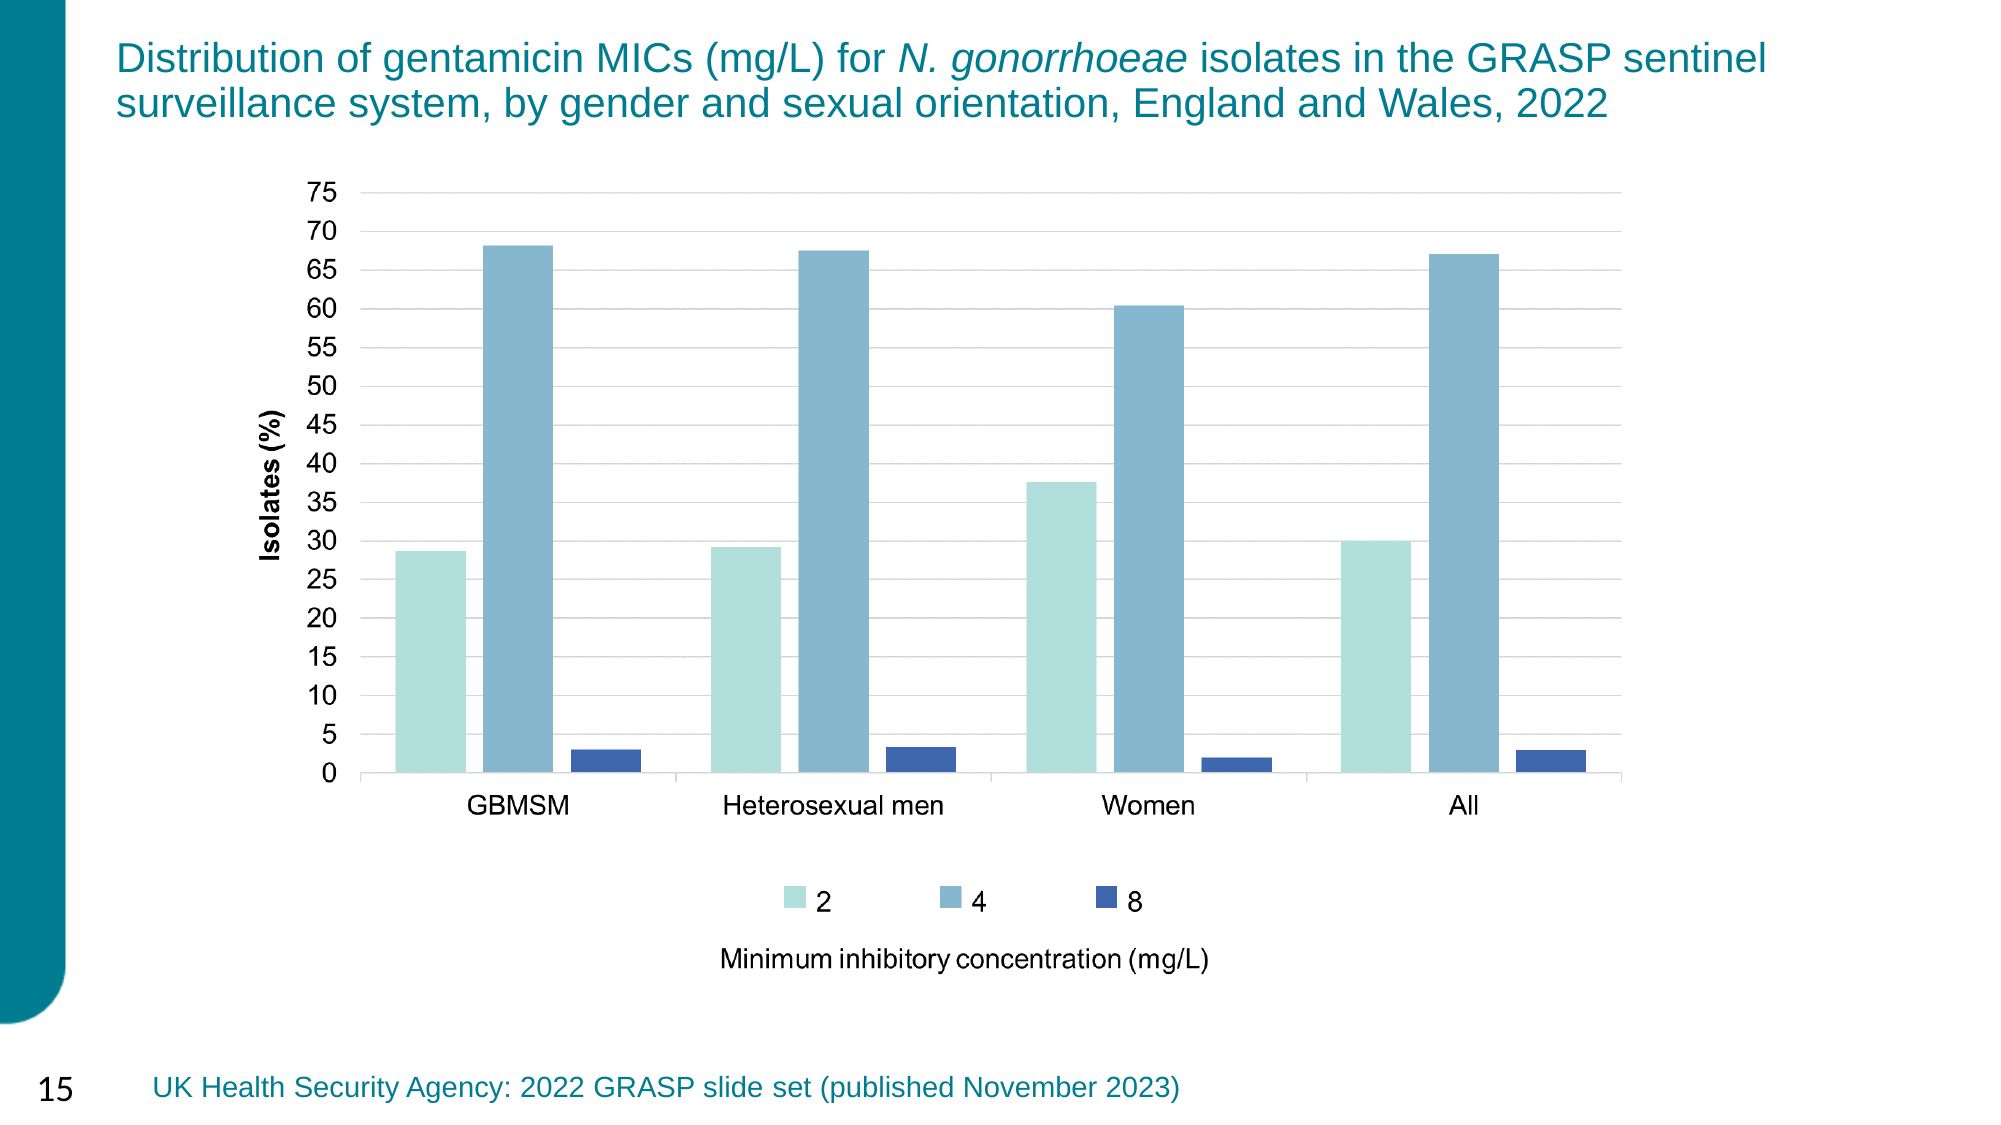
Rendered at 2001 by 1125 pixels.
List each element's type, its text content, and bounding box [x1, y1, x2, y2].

text_box UK Health Security Agency: 2022 GRASP slide set (published November 2023) [137, 1056, 1780, 1116]
text_box [21, 1056, 120, 1117]
title Distribution of gentamicin MICs (mg/L) for N. gonorrhoeae isolates in the GRASP sentinel surveillance system, by gender and sexual orientation, England and Wales, 2022 [101, 29, 1926, 189]
picture [231, 137, 1686, 988]
